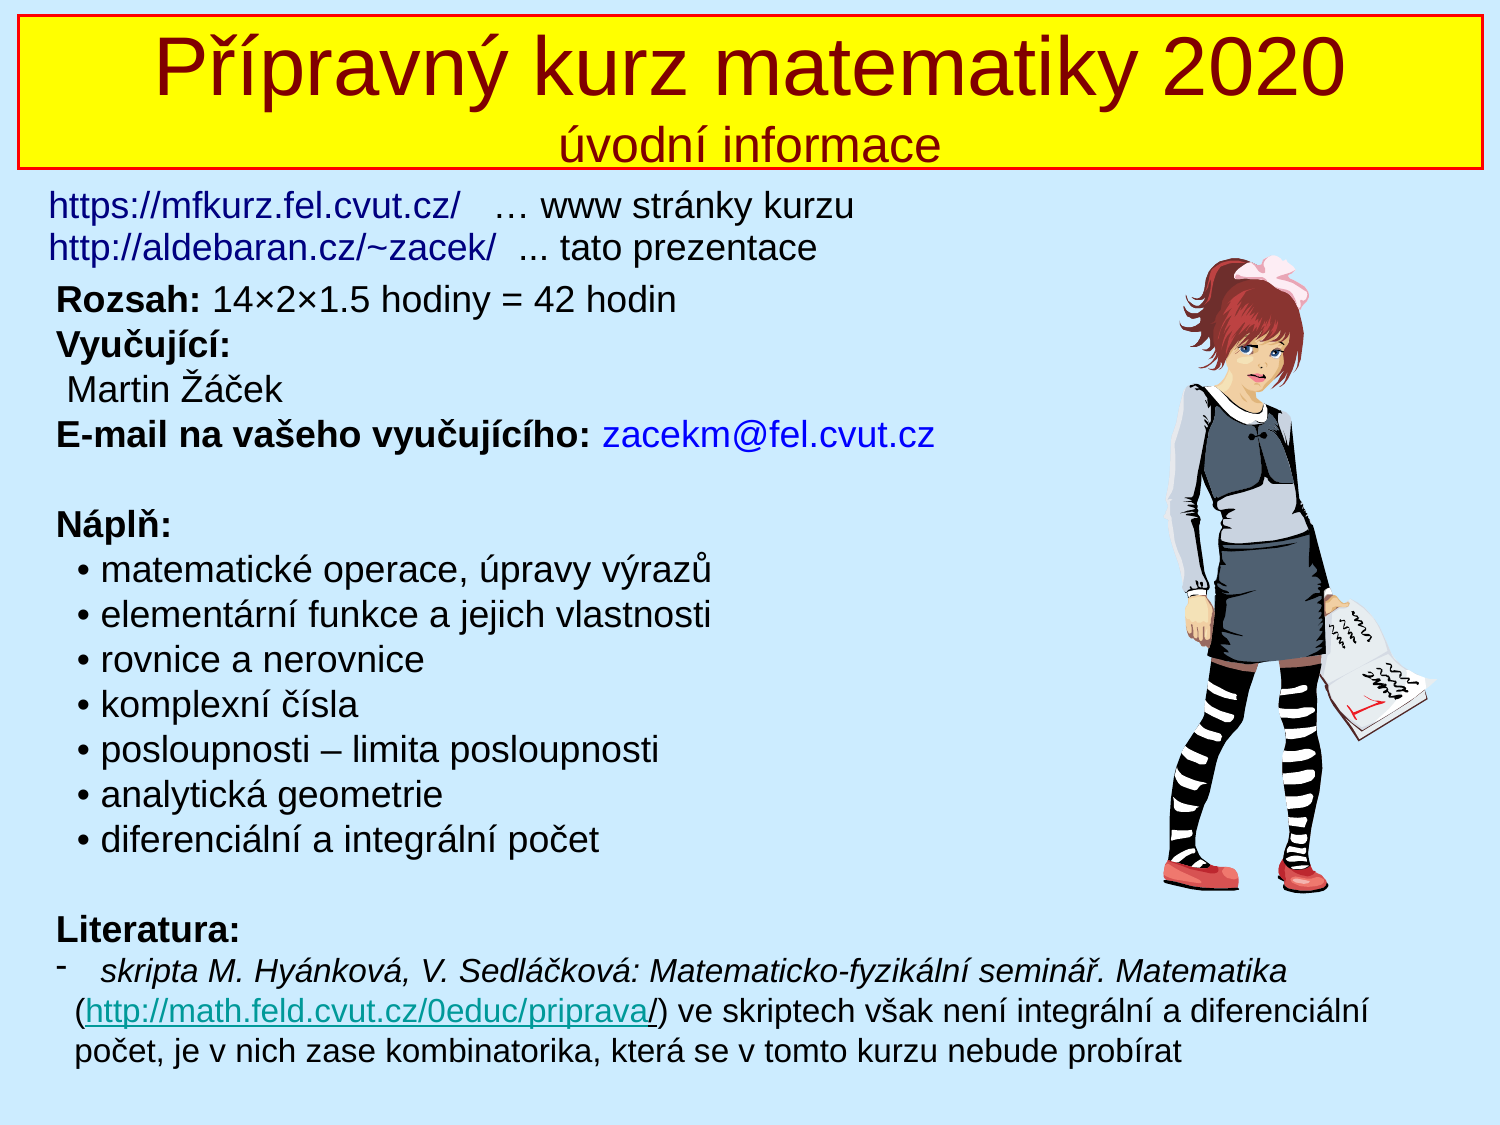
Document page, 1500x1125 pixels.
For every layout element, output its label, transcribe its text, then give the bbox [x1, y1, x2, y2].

text_box https://mfkurz.fel.cvut.cz/ … www stránky kurzu http://aldebaran.cz/~zacek/ ... tato prezentace [48, 184, 856, 269]
picture [1163, 255, 1438, 894]
text_box Přípravný kurz matematiky 2020 úvodní informace [18, 15, 1483, 169]
text_box Rozsah: 14×2×1.5 hodiny = 42 hodin Vyučující: Martin Žáček E-mail na vašeho vyučujícího: zacekm@fel.cvut.cz Náplň: • matematické operace, úpravy výrazů • elementární funkce a jejich vlastnosti • rovnice a nerovnice • komplexní čísla • posloupnosti – limita posloupnosti • analytická geometrie • diferenciální a integrální počet Literatura: skripta M. Hyánková, V. Sedláčková: Matematicko-fyzikální seminář. Matematika (http://math.feld.cvut.cz/0educ/priprava/) ve skriptech však není integrální a diferenciální počet, je v nich zase kombinatorika, která se v tomto kurzu nebude probírat [41, 267, 1483, 1077]
